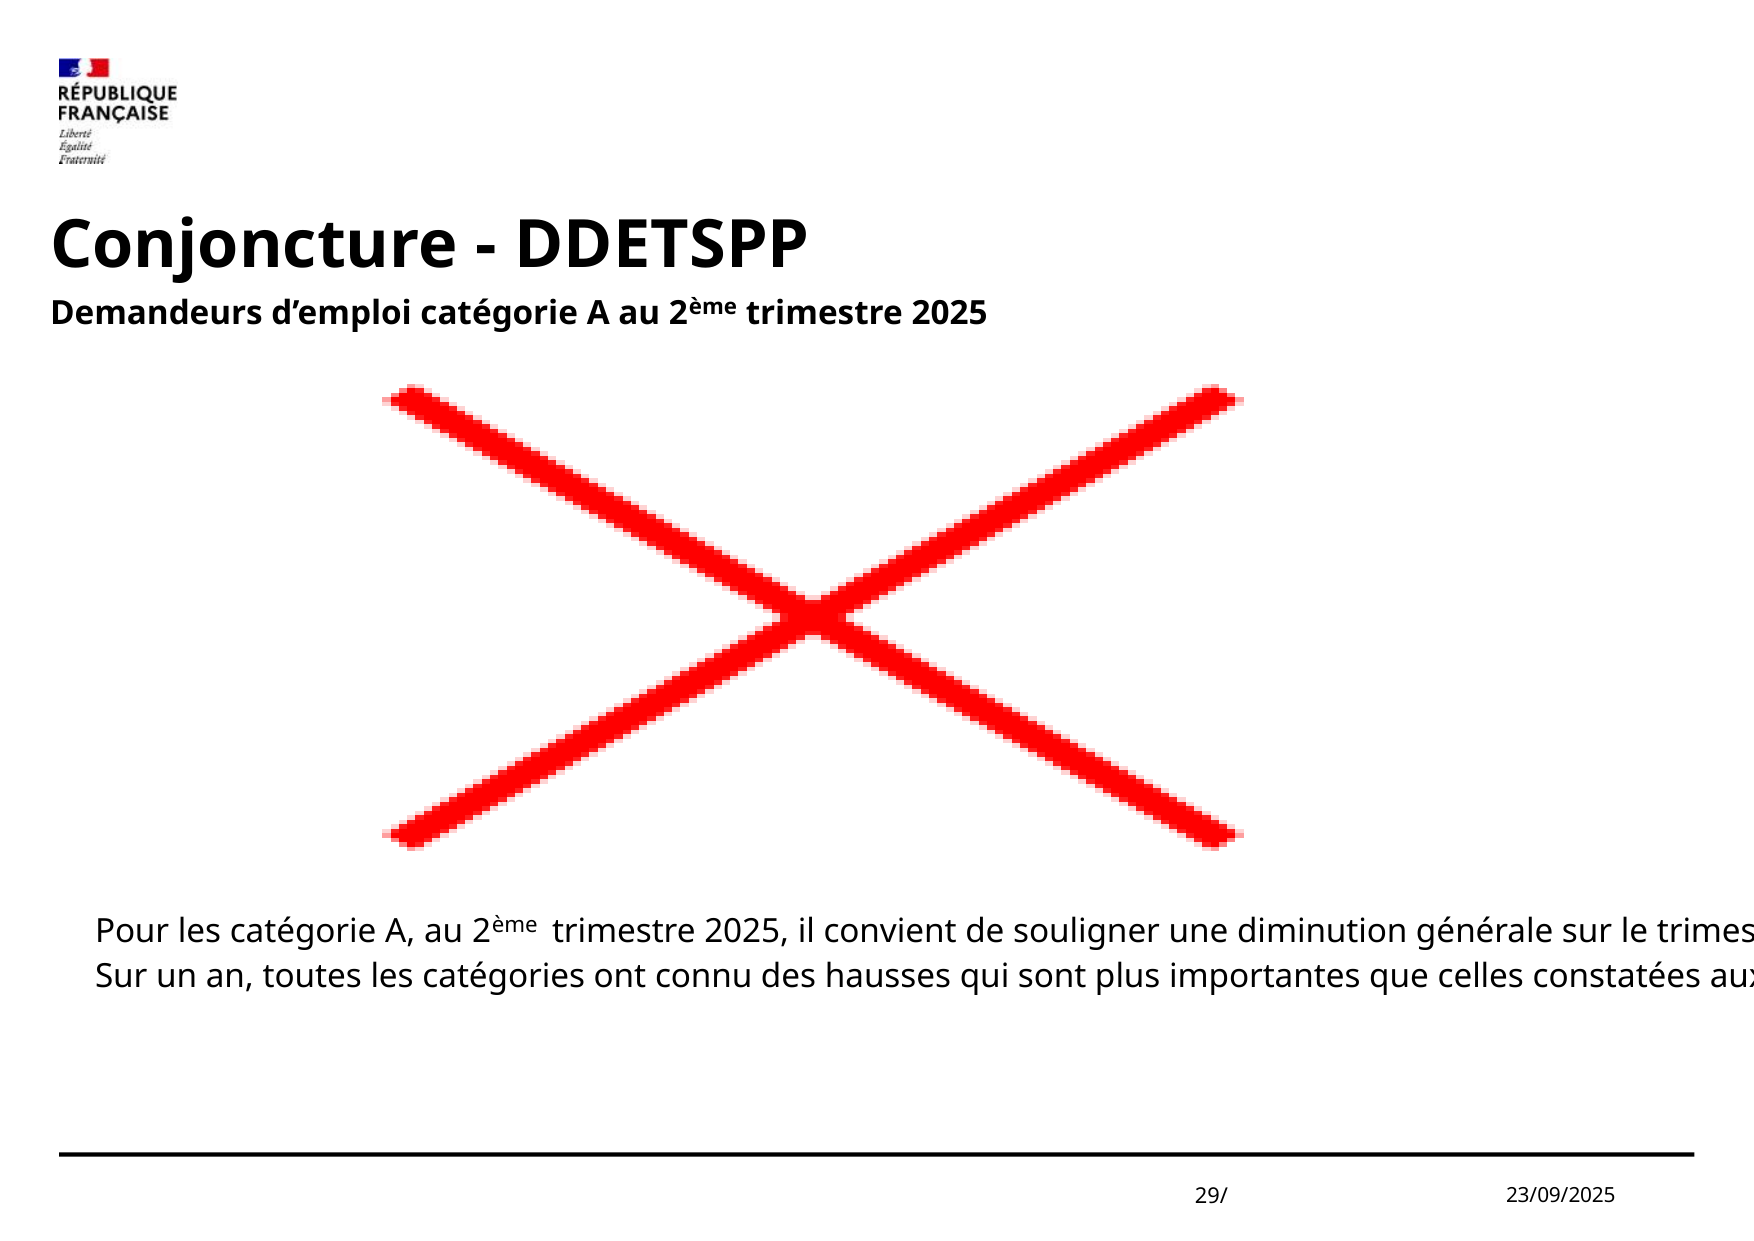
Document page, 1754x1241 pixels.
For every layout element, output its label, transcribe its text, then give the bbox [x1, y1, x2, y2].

text_box Pour les catégorie A, au 2ème trimestre 2025, il convient de souligner une diminution générale sur le trimestre avec une forte baisse pour les moins de 25 ans (-14,1%) et les femmes (-5,5%). Seuls les 50 ans et plus sont en légère augmentation (+0,7%). Sur un an, toutes les catégories ont connu des hausses qui sont plus importantes que celles constatées aux niveaux régional ou national. [80, 899, 1677, 1158]
list Conjoncture - DDETSPP [50, 200, 1114, 291]
chart [358, 371, 1269, 865]
list Demandeurs d’emploi catégorie A au 2ème trimestre 2025 [50, 291, 1658, 1118]
